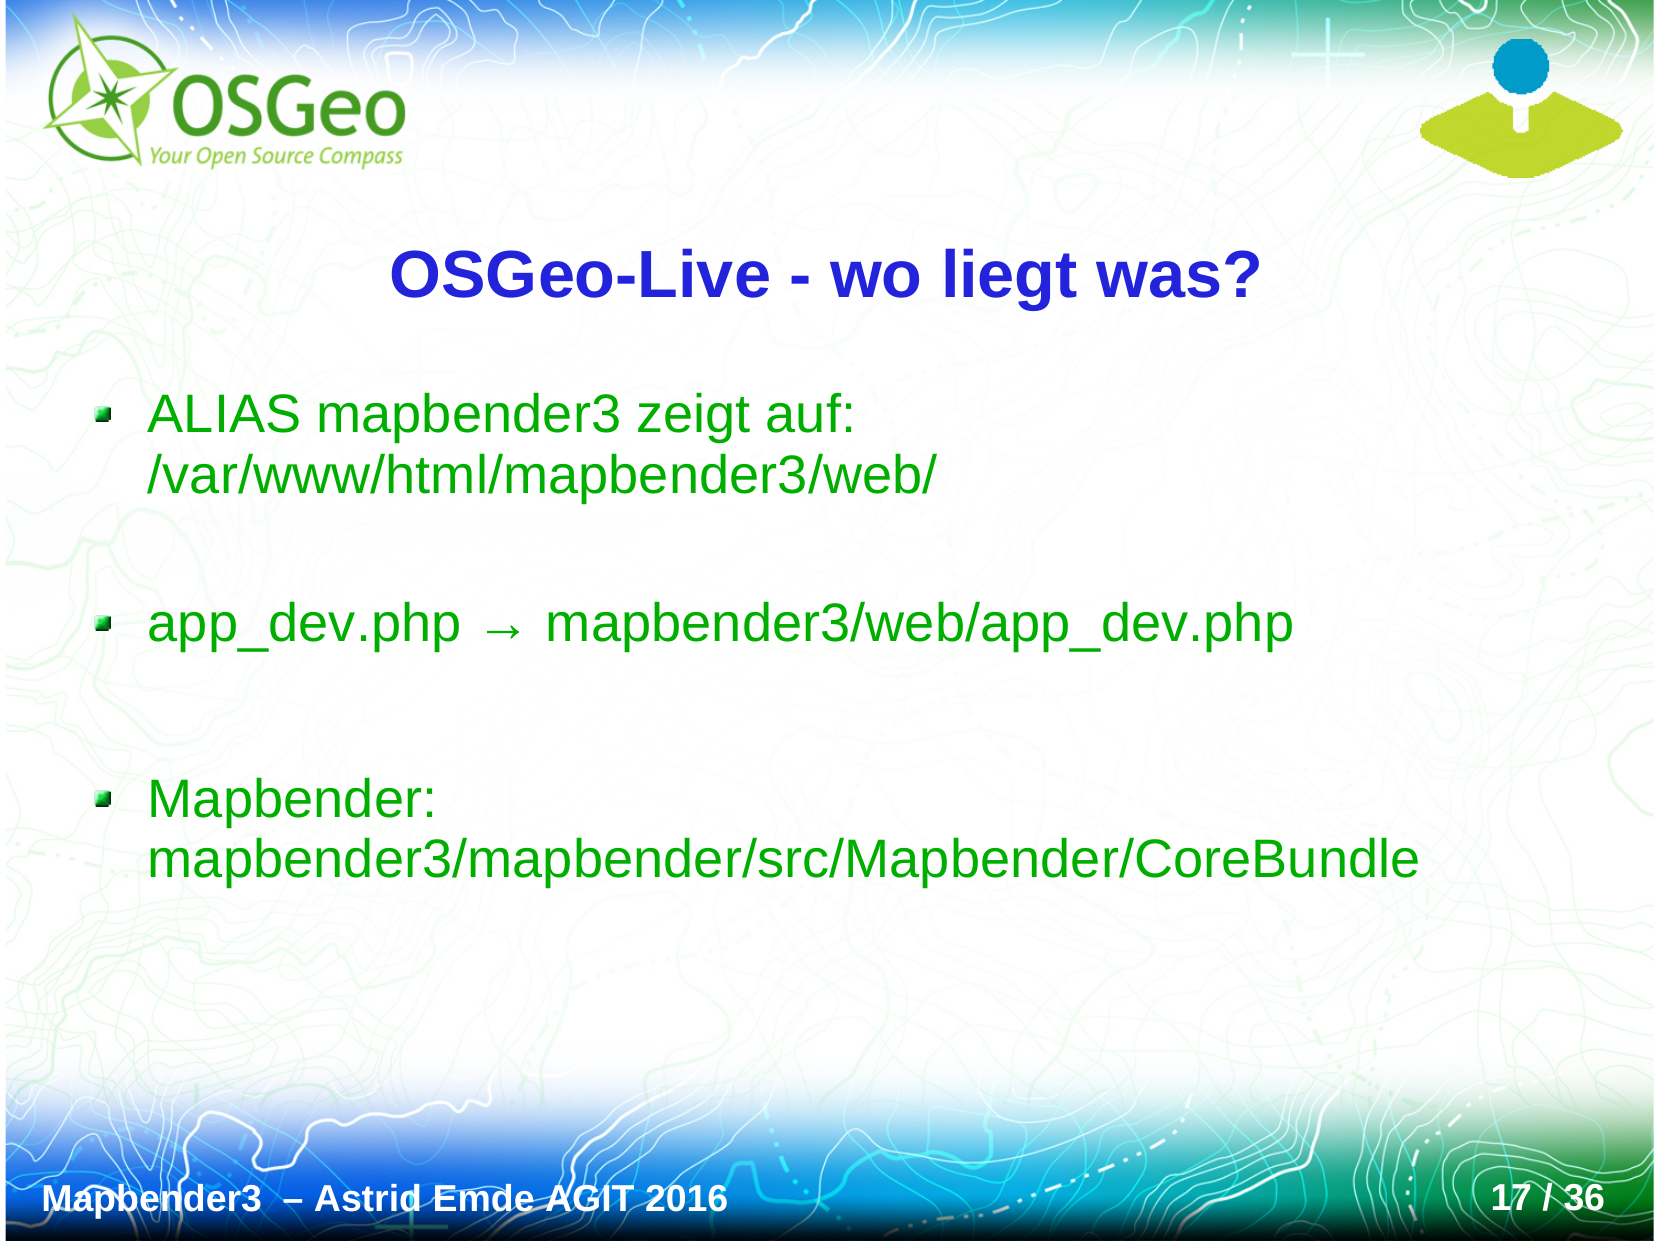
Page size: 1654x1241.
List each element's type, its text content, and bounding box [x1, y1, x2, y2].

title OSGeo-Live - wo liegt was? [82, 200, 1571, 349]
picture [5, 0, 1654, 1241]
list ALIAS mapbender3 zeigt auf: /var/www/html/mapbender3/web/ app_dev.php → mapbender3/web/app_dev.php Mapbender: mapbender3/mapbender/src/Mapbender/CoreBundle [76, 383, 1565, 1203]
